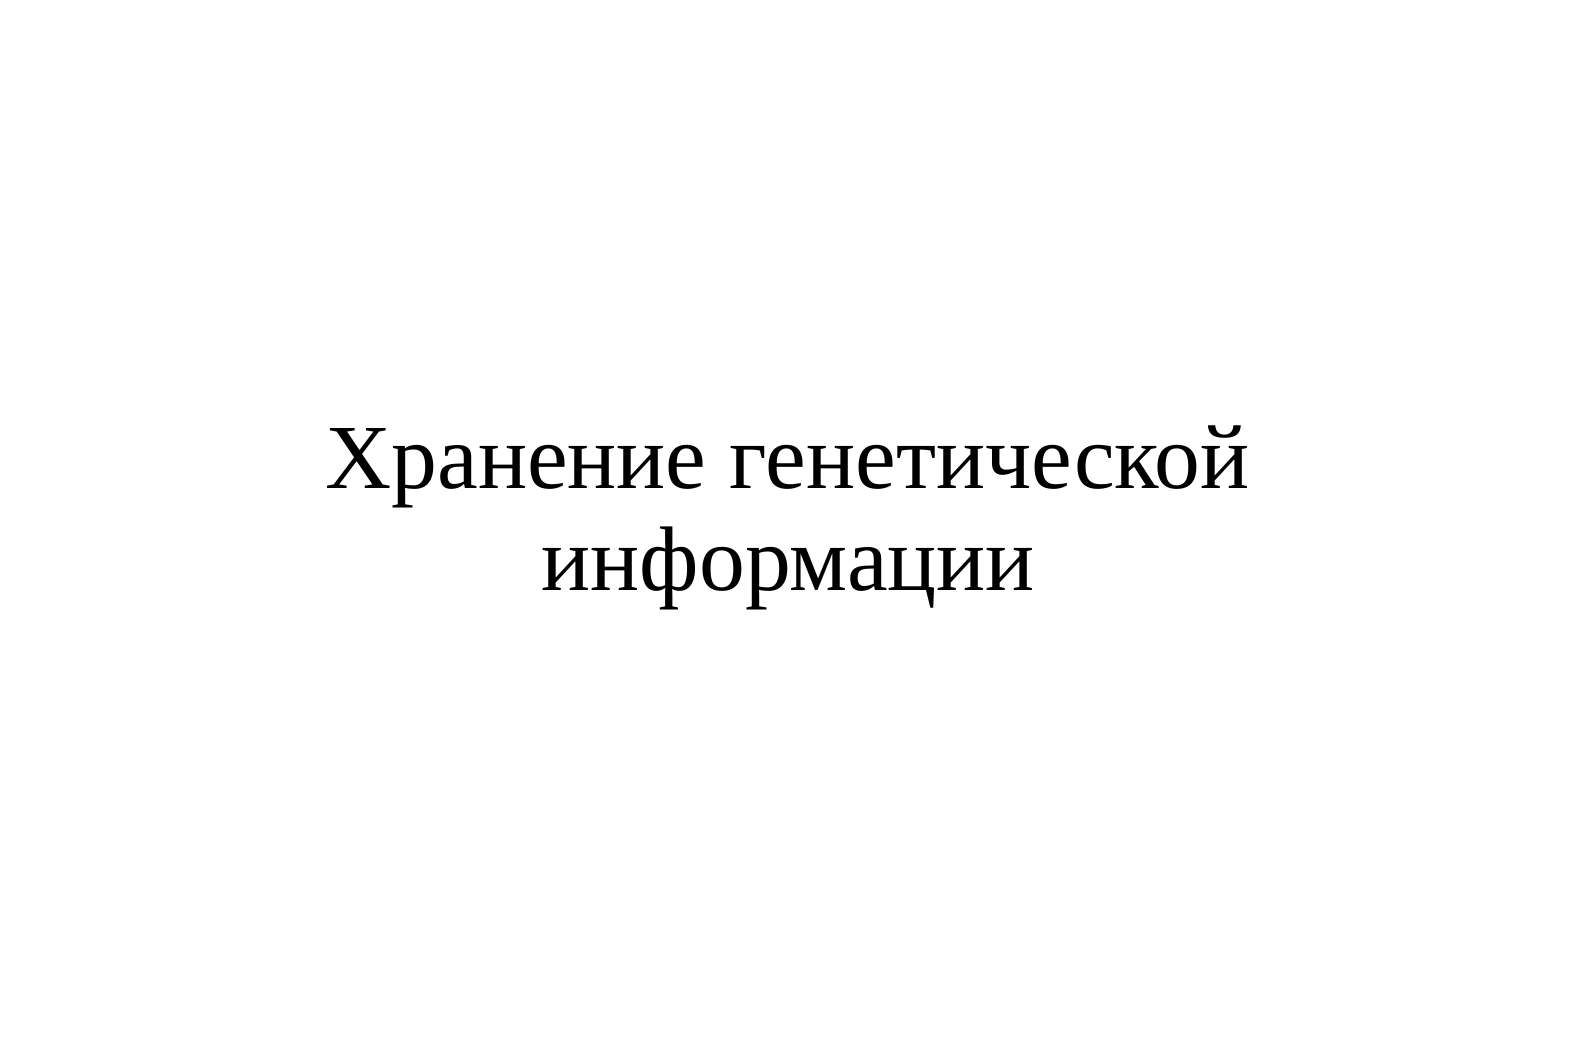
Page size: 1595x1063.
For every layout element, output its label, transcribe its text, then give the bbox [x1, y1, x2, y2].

title Хранение генетической информации [70, 407, 1506, 611]
